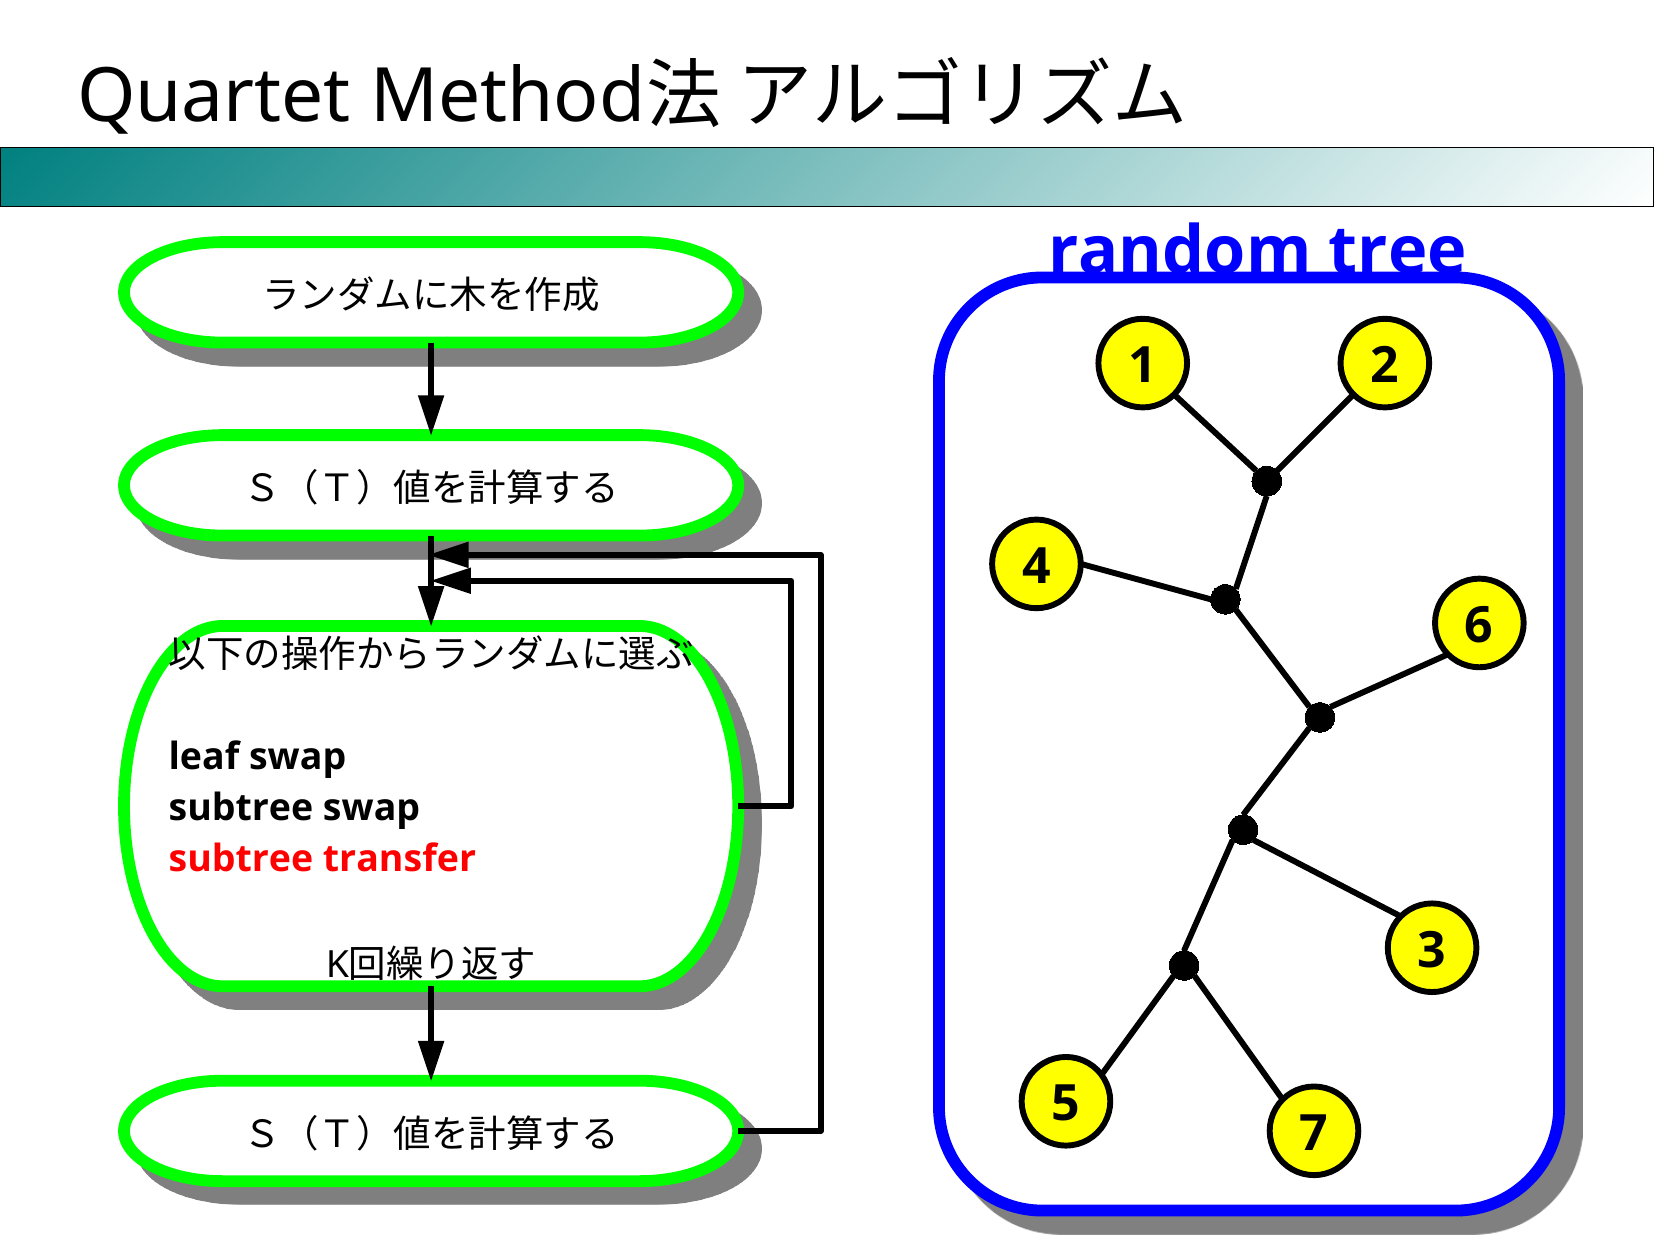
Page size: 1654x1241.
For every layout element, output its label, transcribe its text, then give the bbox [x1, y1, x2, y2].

text_box 以下の操作からランダムに選ぶ leaf swap subtree swap subtree transfer K回繰り返す [124, 625, 739, 987]
text_box 1 [1098, 318, 1188, 408]
text_box 5 [1021, 1056, 1111, 1146]
text_box 2 [1340, 318, 1430, 408]
text_box 7 [1269, 1086, 1359, 1176]
title Quartet Method法 アルゴリズム [77, 29, 1566, 148]
text_box Ｓ（Ｔ）値を計算する [124, 1080, 739, 1182]
text_box 4 [992, 519, 1081, 609]
text_box random tree [1053, 194, 1463, 282]
text_box 6 [1435, 578, 1524, 668]
text_box [938, 277, 1560, 1211]
text_box Ｓ（Ｔ）値を計算する [124, 435, 739, 536]
text_box ランダムに木を作成 [124, 242, 739, 343]
text_box 3 [1387, 903, 1477, 993]
